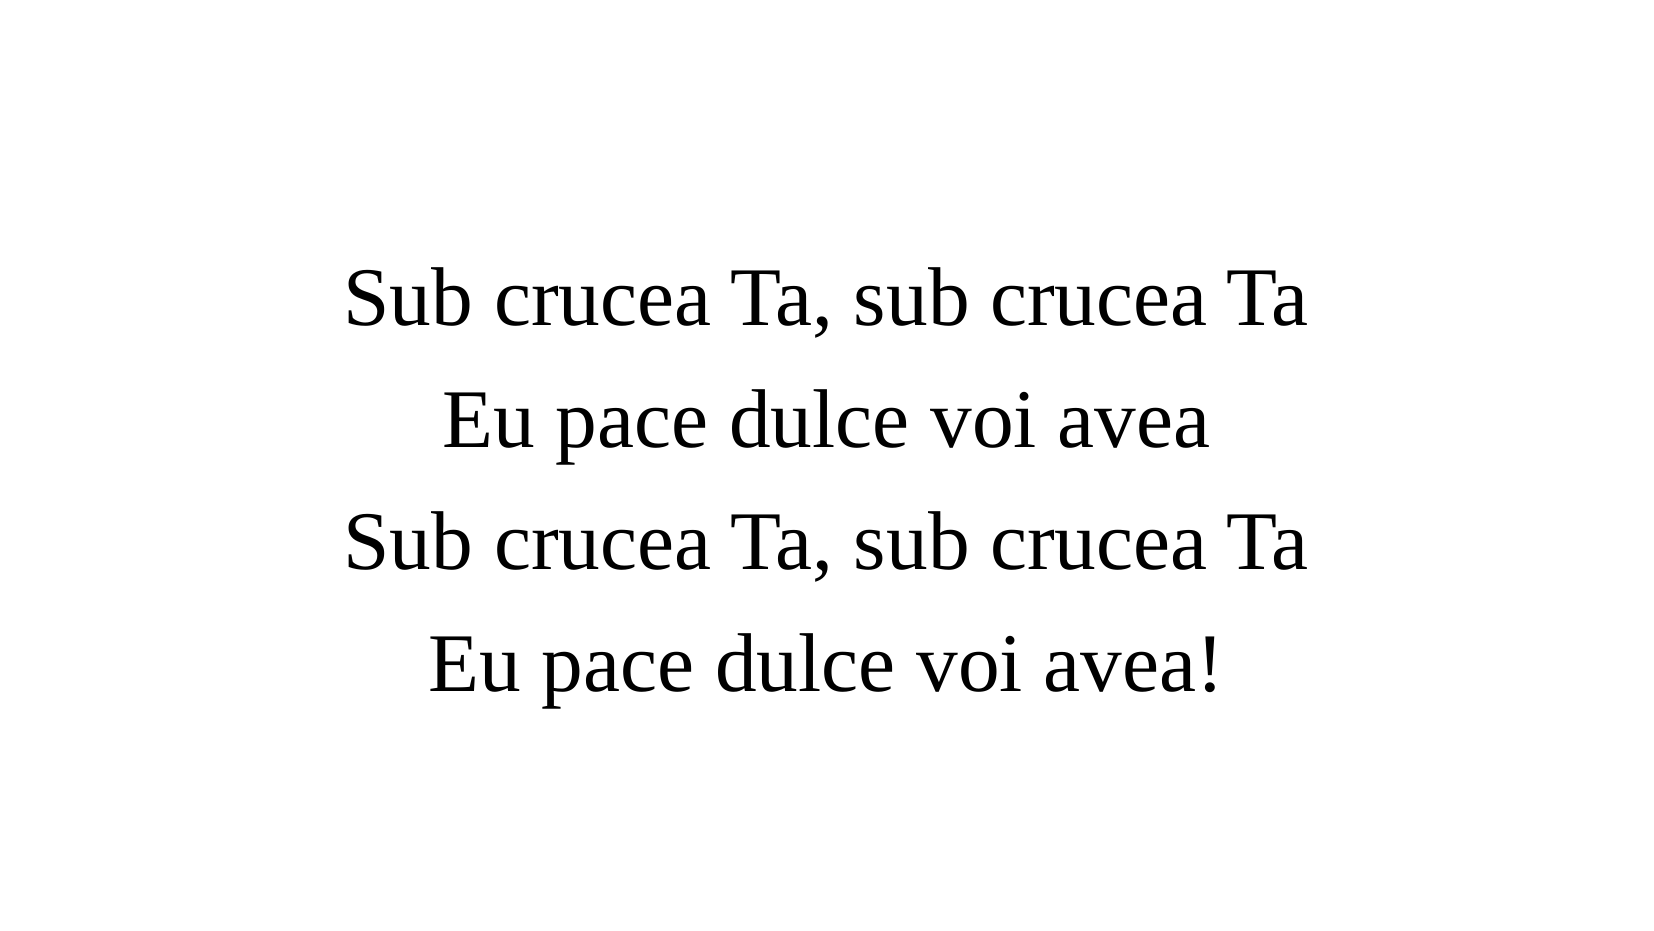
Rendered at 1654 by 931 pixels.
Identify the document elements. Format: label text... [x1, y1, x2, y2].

subtitle Sub crucea Ta, sub crucea Ta Eu pace dulce voi avea Sub crucea Ta, sub crucea Ta Eu pace dulce voi avea! [118, 238, 1536, 712]
